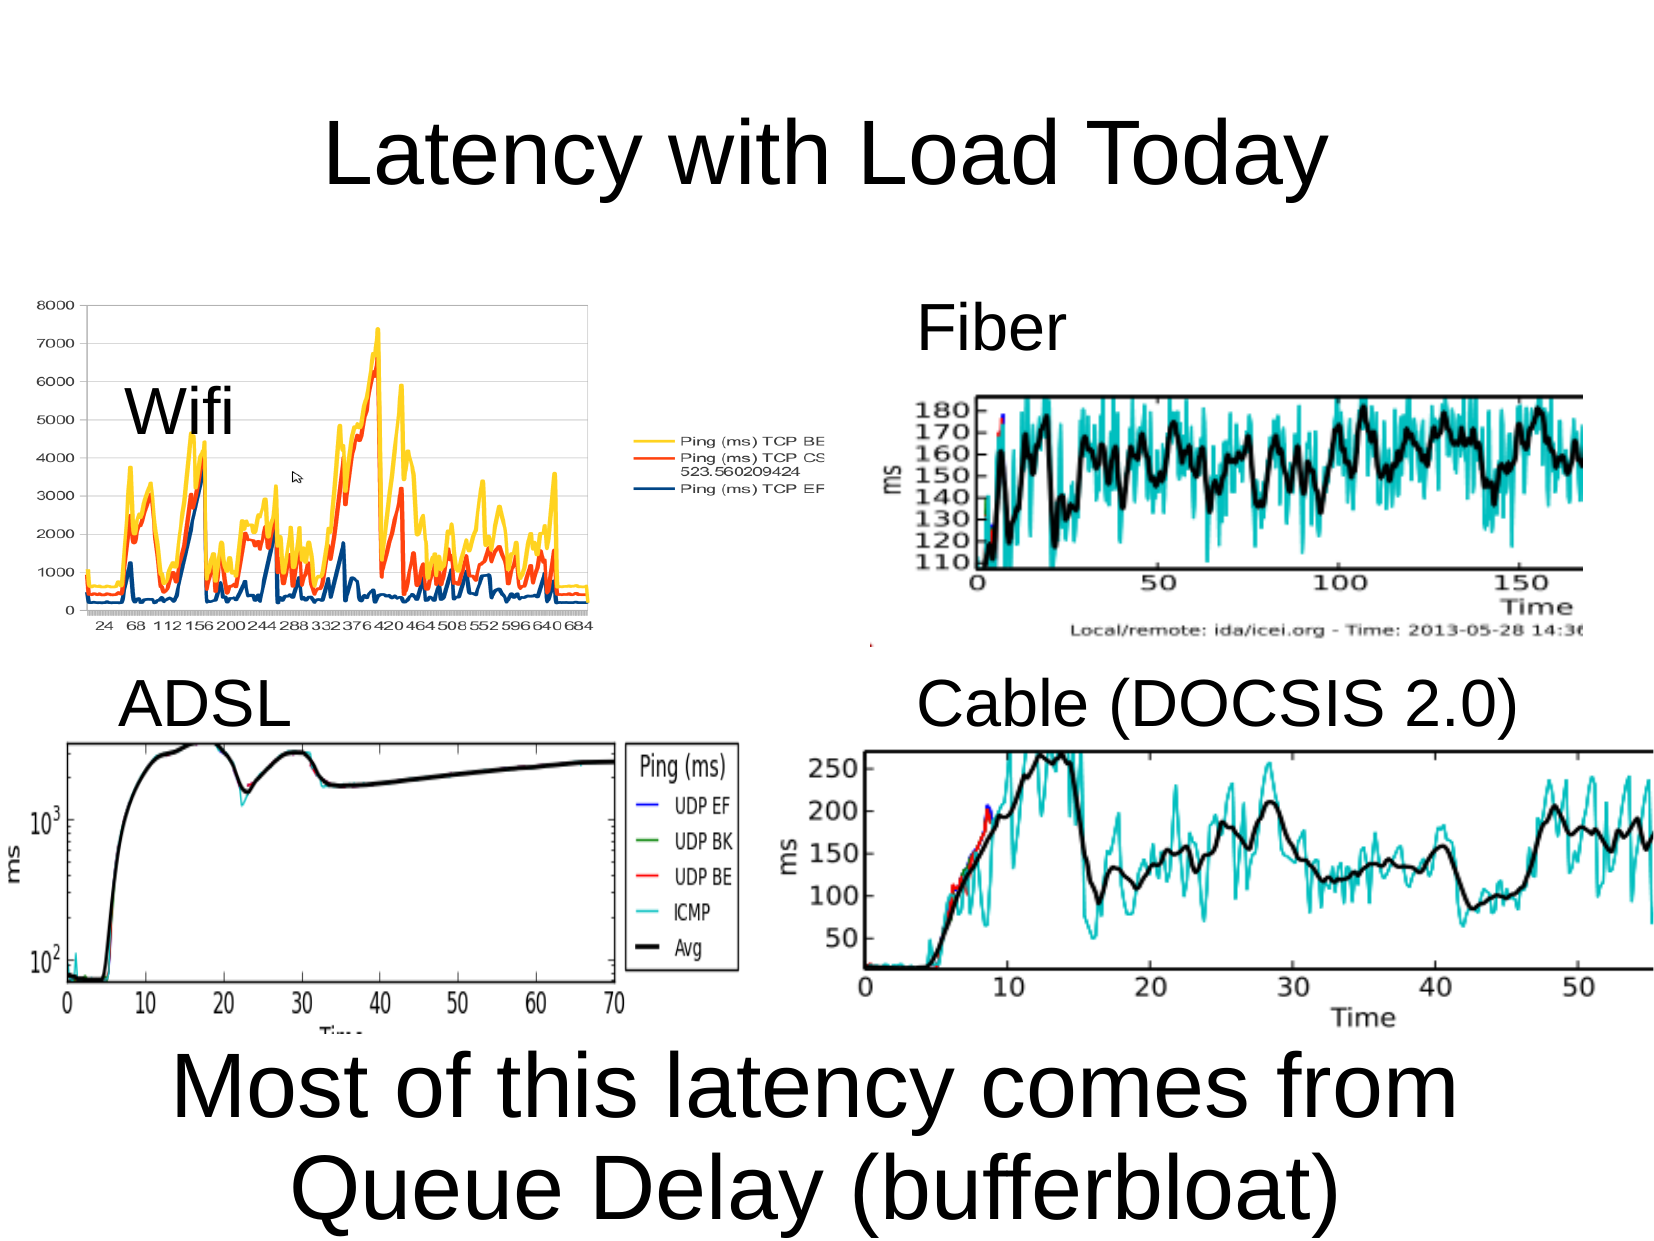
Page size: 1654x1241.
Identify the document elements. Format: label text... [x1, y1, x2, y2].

picture [3, 728, 1654, 1036]
title Latency with Load Today [82, 49, 1571, 257]
list Wifi [53, 270, 781, 613]
picture [870, 389, 1583, 647]
list Fiber [845, 290, 1572, 634]
list Cable (DOCSIS 2.0) [845, 665, 1572, 745]
list ADSL [47, 665, 774, 745]
picture [30, 290, 845, 634]
title Most of this latency comes from Queue Delay (bufferbloat) [71, 1034, 1561, 1241]
